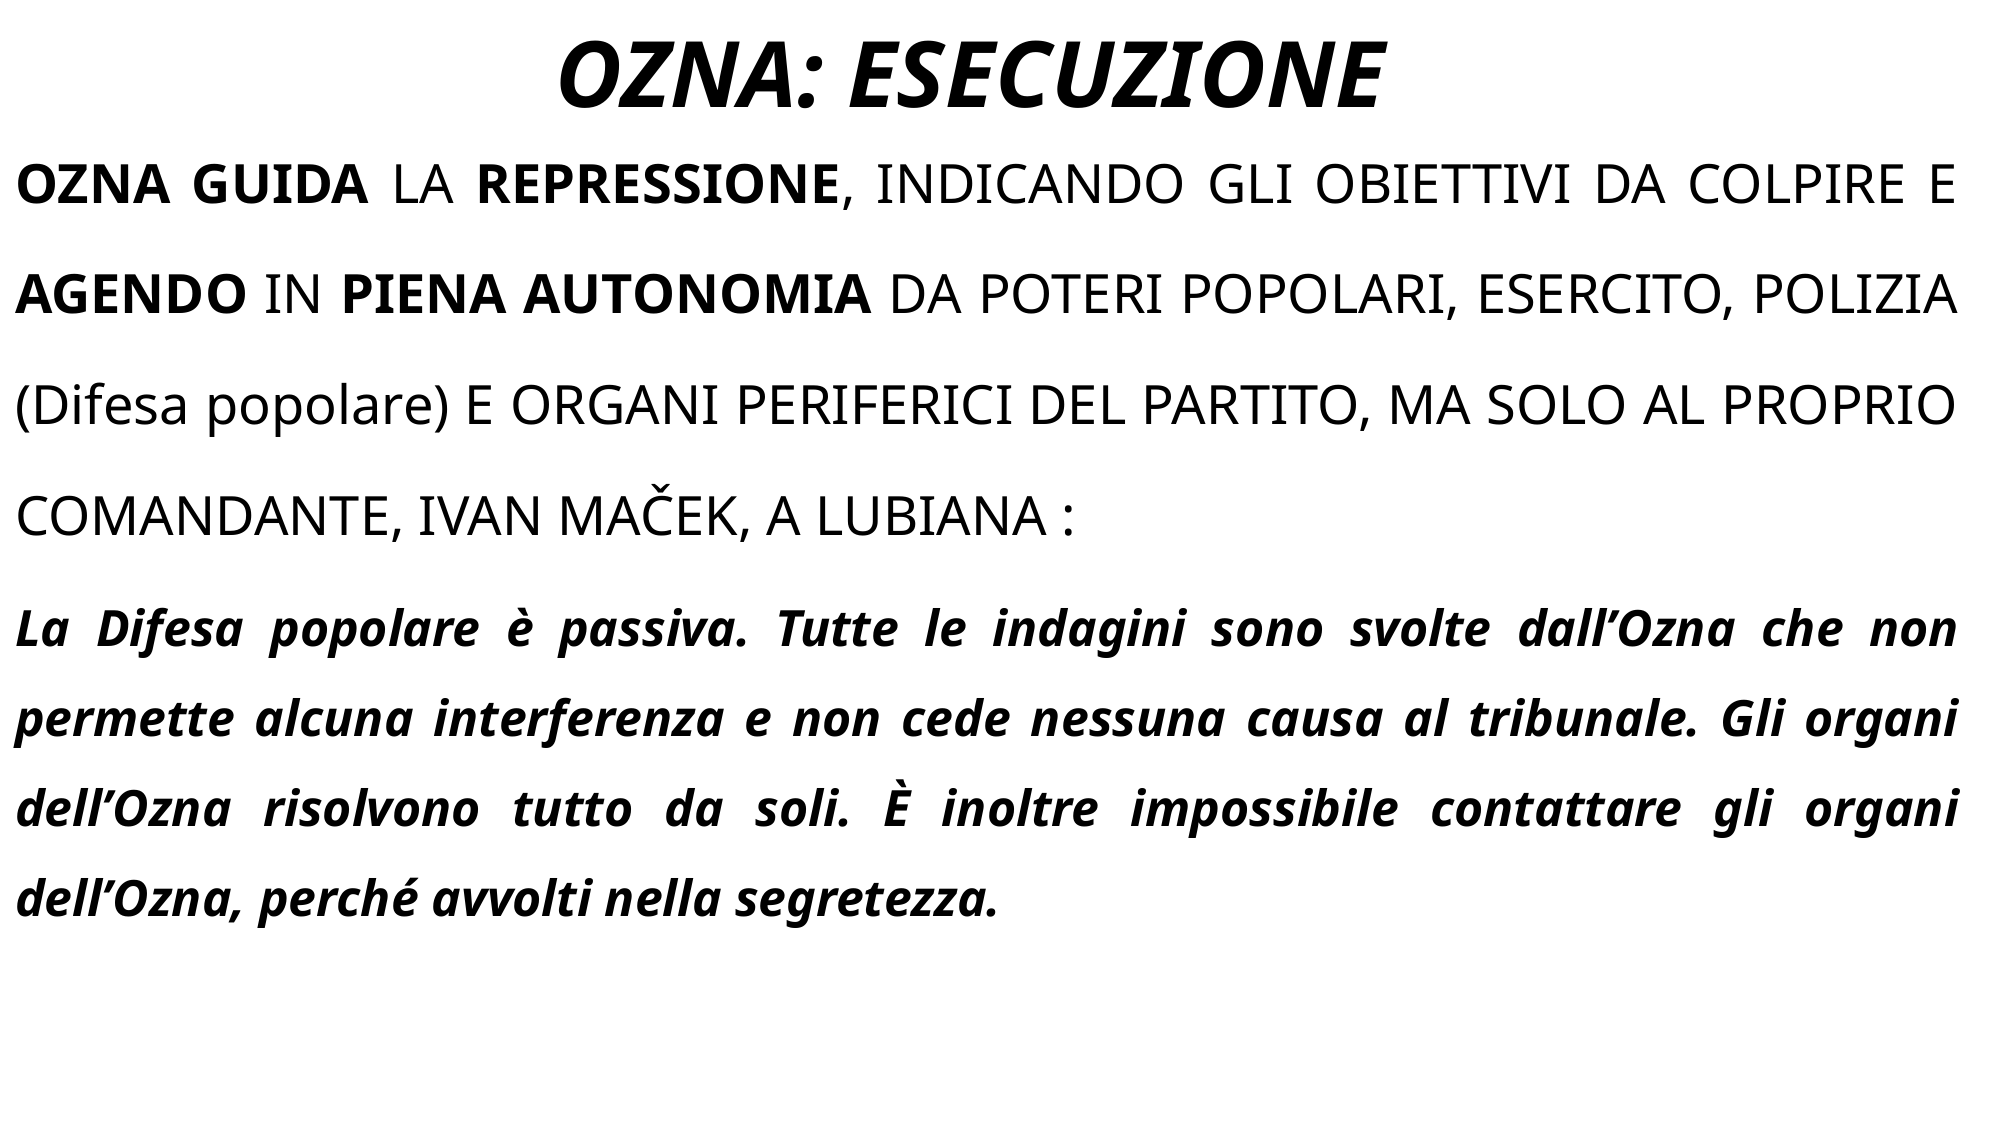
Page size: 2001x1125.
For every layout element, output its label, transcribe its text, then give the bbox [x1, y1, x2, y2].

title OZNA: ESECUZIONE [78, 20, 1863, 96]
list OZNA GUIDA LA REPRESSIONE, INDICANDO GLI OBIETTIVI DA COLPIRE E AGENDO IN PIENA AUTONOMIA DA POTERI POPOLARI, ESERCITO, POLIZIA (Difesa popolare) E ORGANI PERIFERICI DEL PARTITO, MA SOLO AL PROPRIO COMANDANTE, IVAN MAČEK, A LUBIANA : La Difesa popolare è passiva. Tutte le indagini sono svolte dall’Ozna che non permette alcuna interferenza e non cede nessuna causa al tribunale. Gli organi dell’Ozna risolvono tutto da soli. È inoltre impossibile contattare gli organi dell’Ozna, perché avvolti nella segretezza. [0, 96, 1975, 1125]
